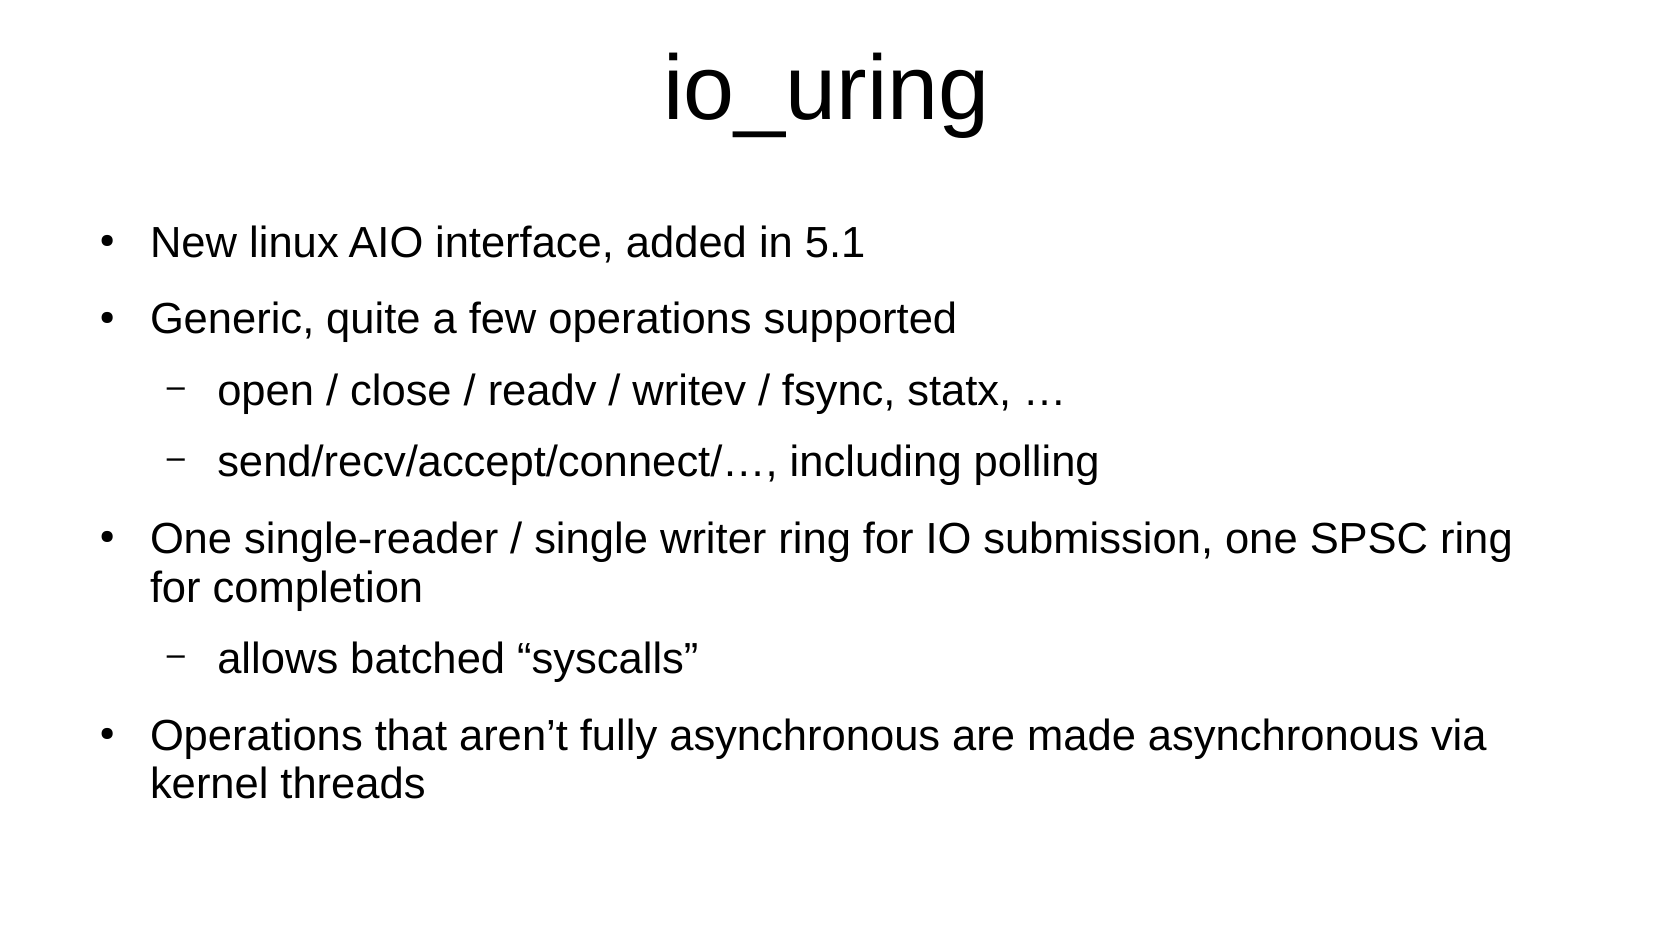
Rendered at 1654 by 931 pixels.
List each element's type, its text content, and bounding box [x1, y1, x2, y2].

list New linux AIO interface, added in 5.1 Generic, quite a few operations supported open / close / readv / writev / fsync, statx, … send/recv/accept/connect/…, including polling One single-reader / single writer ring for IO submission, one SPSC ring for completion allows batched “syscalls” Operations that aren’t fully asynchronous are made asynchronous via kernel threads [82, 217, 1571, 811]
title io_uring [82, 9, 1571, 166]
